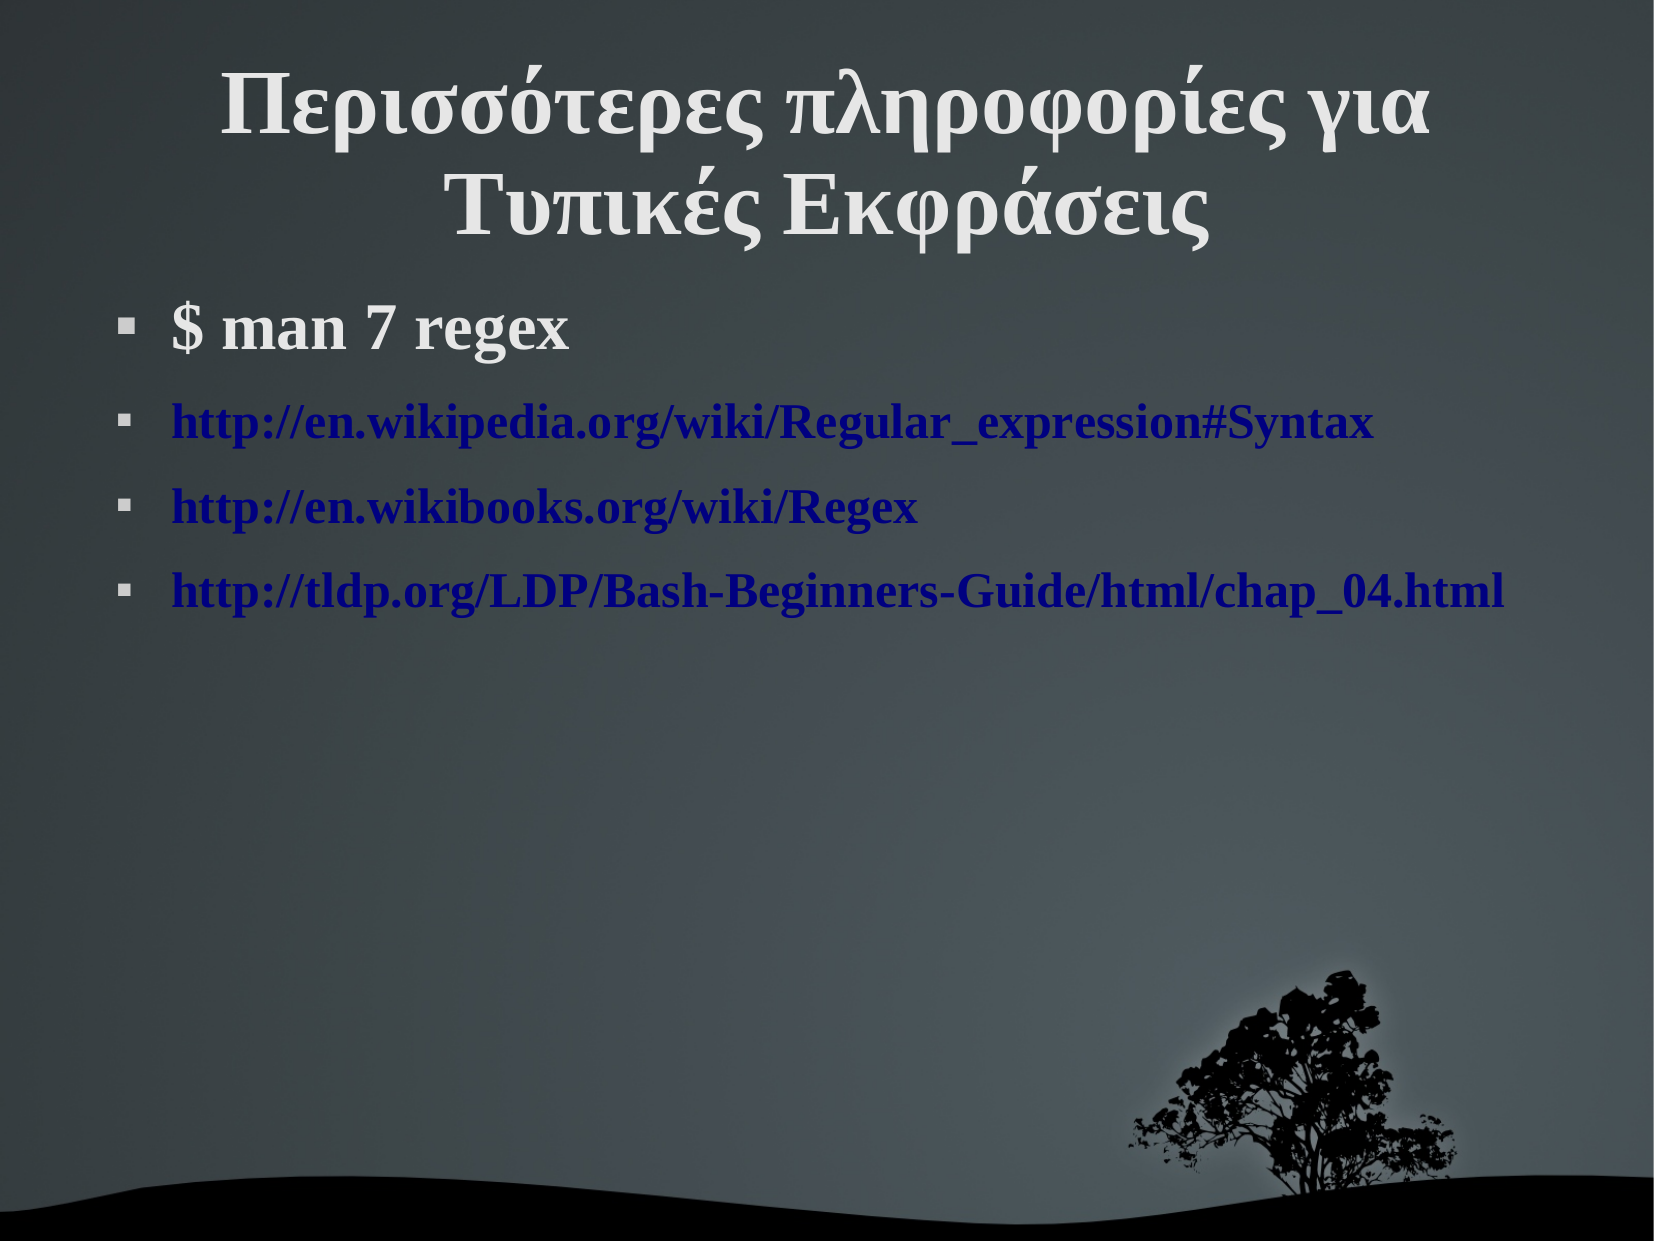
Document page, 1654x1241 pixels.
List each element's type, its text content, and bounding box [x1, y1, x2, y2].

title Περισσότερες πληροφορίες για Τυπικές Εκφράσεις [82, 33, 1571, 273]
picture [0, 0, 1654, 1241]
list $ man 7 regex http://en.wikipedia.org/wiki/Regular_expression#Syntax http://en.wikibooks.org/wiki/Regex http://tldp.org/LDP/Bash-Beginners-Guide/html/chap_04.html [82, 290, 1571, 1109]
